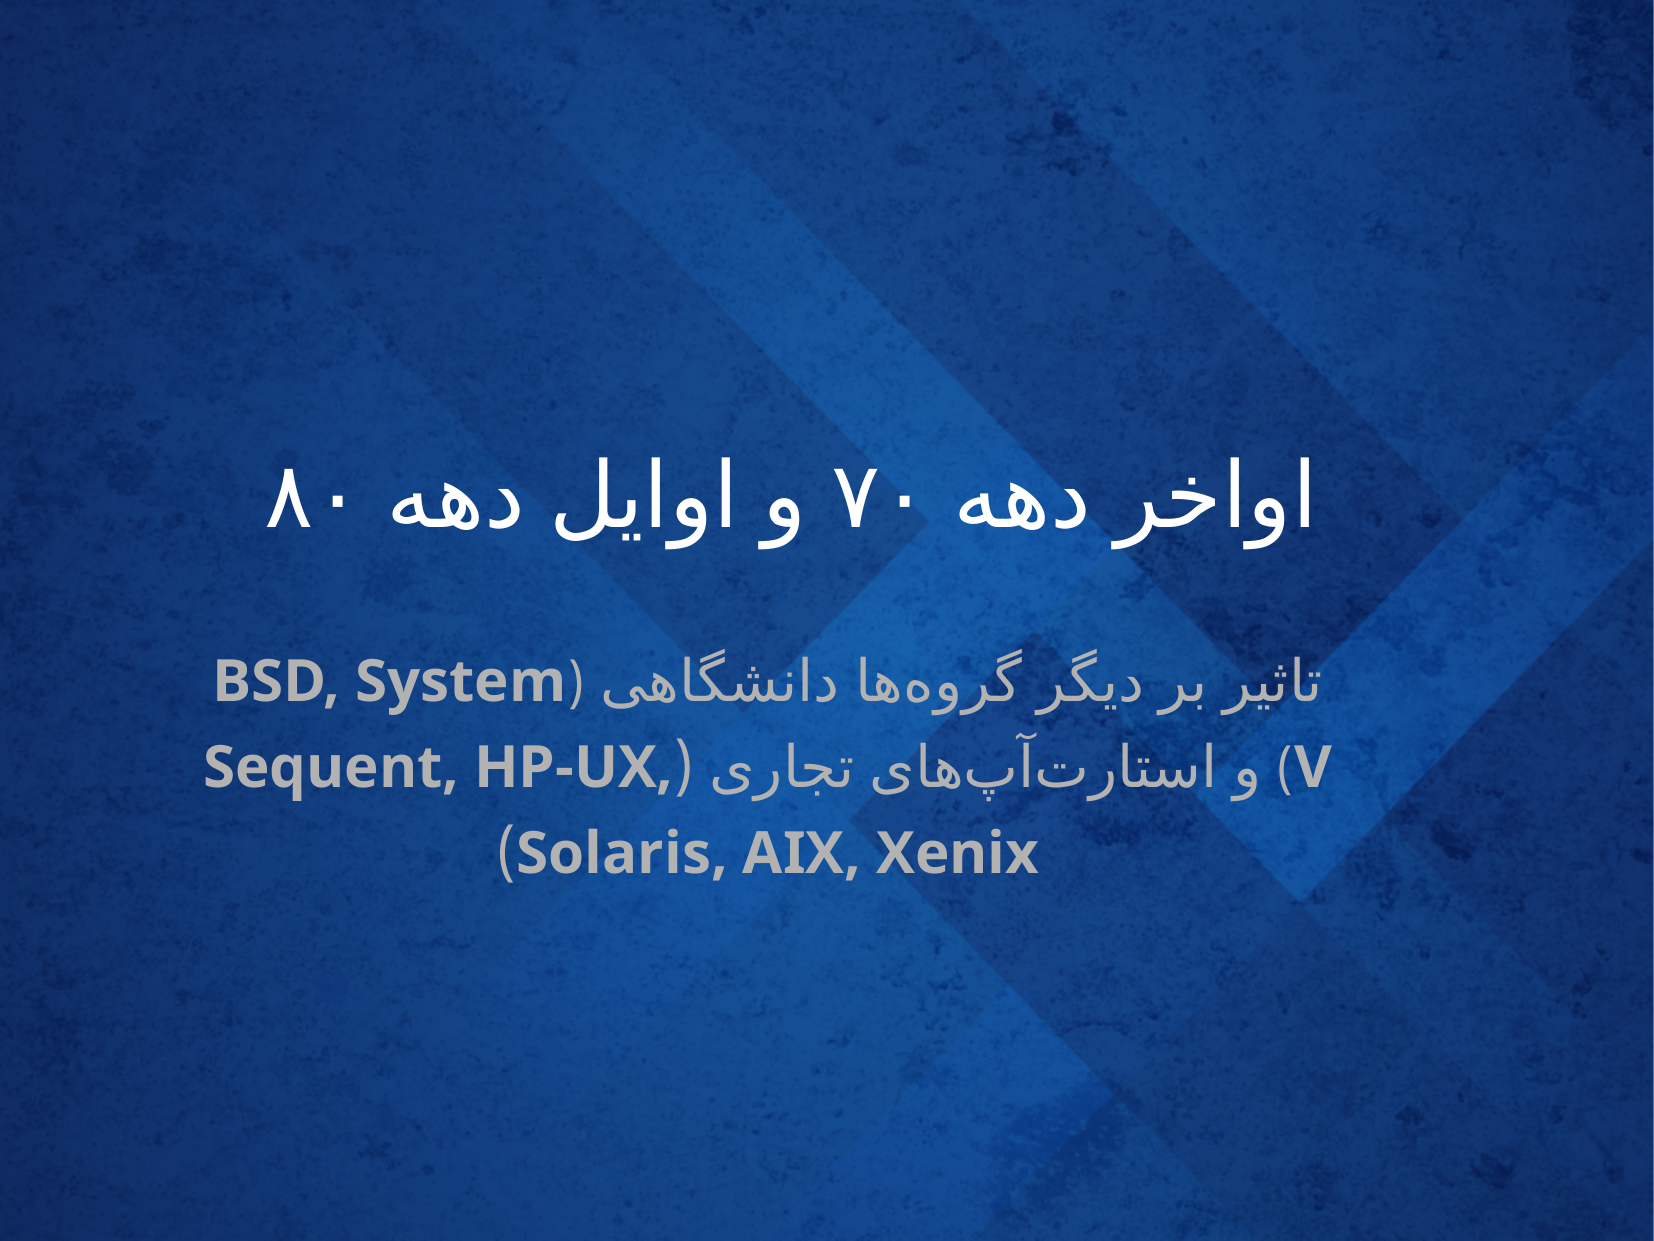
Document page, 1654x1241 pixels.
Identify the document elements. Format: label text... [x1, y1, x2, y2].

picture [0, 0, 1654, 1241]
subtitle تاثیر بر دیگر گروه‌ها دانشگاهی (BSD, System V) و استارت‌آپ‌های تجاری (Sequent, HP-UX, Solaris, AIX, Xenix) [194, 609, 1341, 927]
title اواخر دهه ۷۰ و اوایل دهه ۸۰ [194, 383, 1388, 628]
